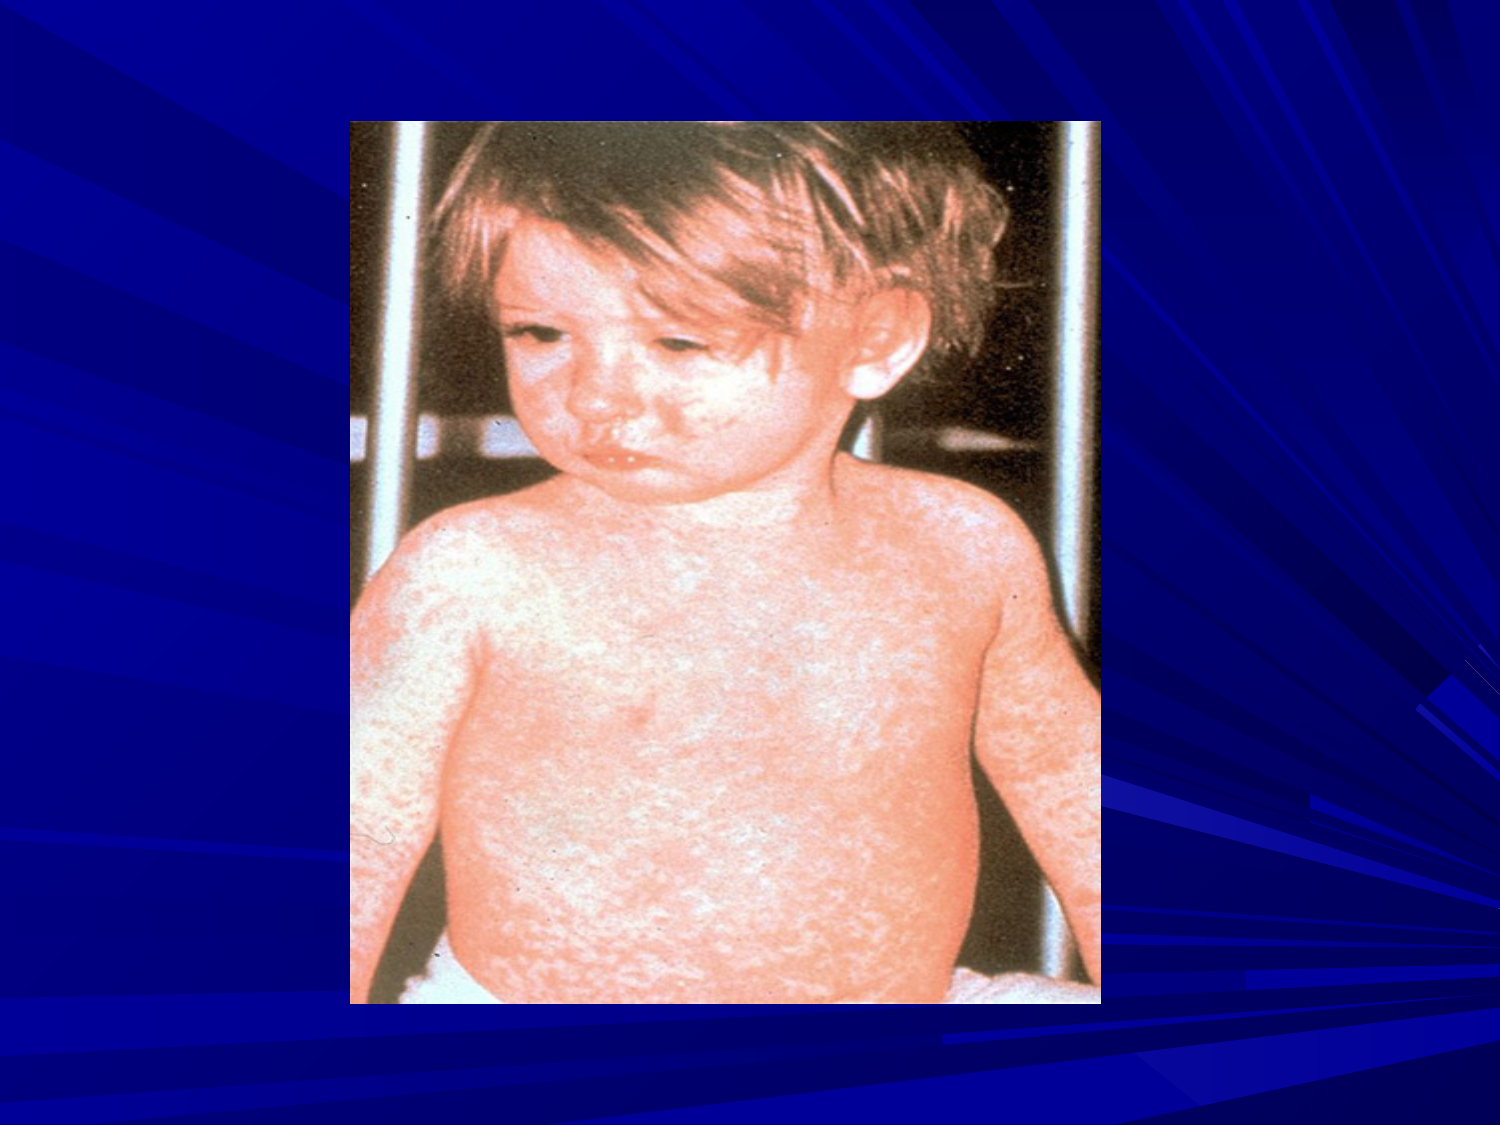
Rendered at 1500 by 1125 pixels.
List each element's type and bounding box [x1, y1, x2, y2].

picture [350, 121, 1101, 1004]
